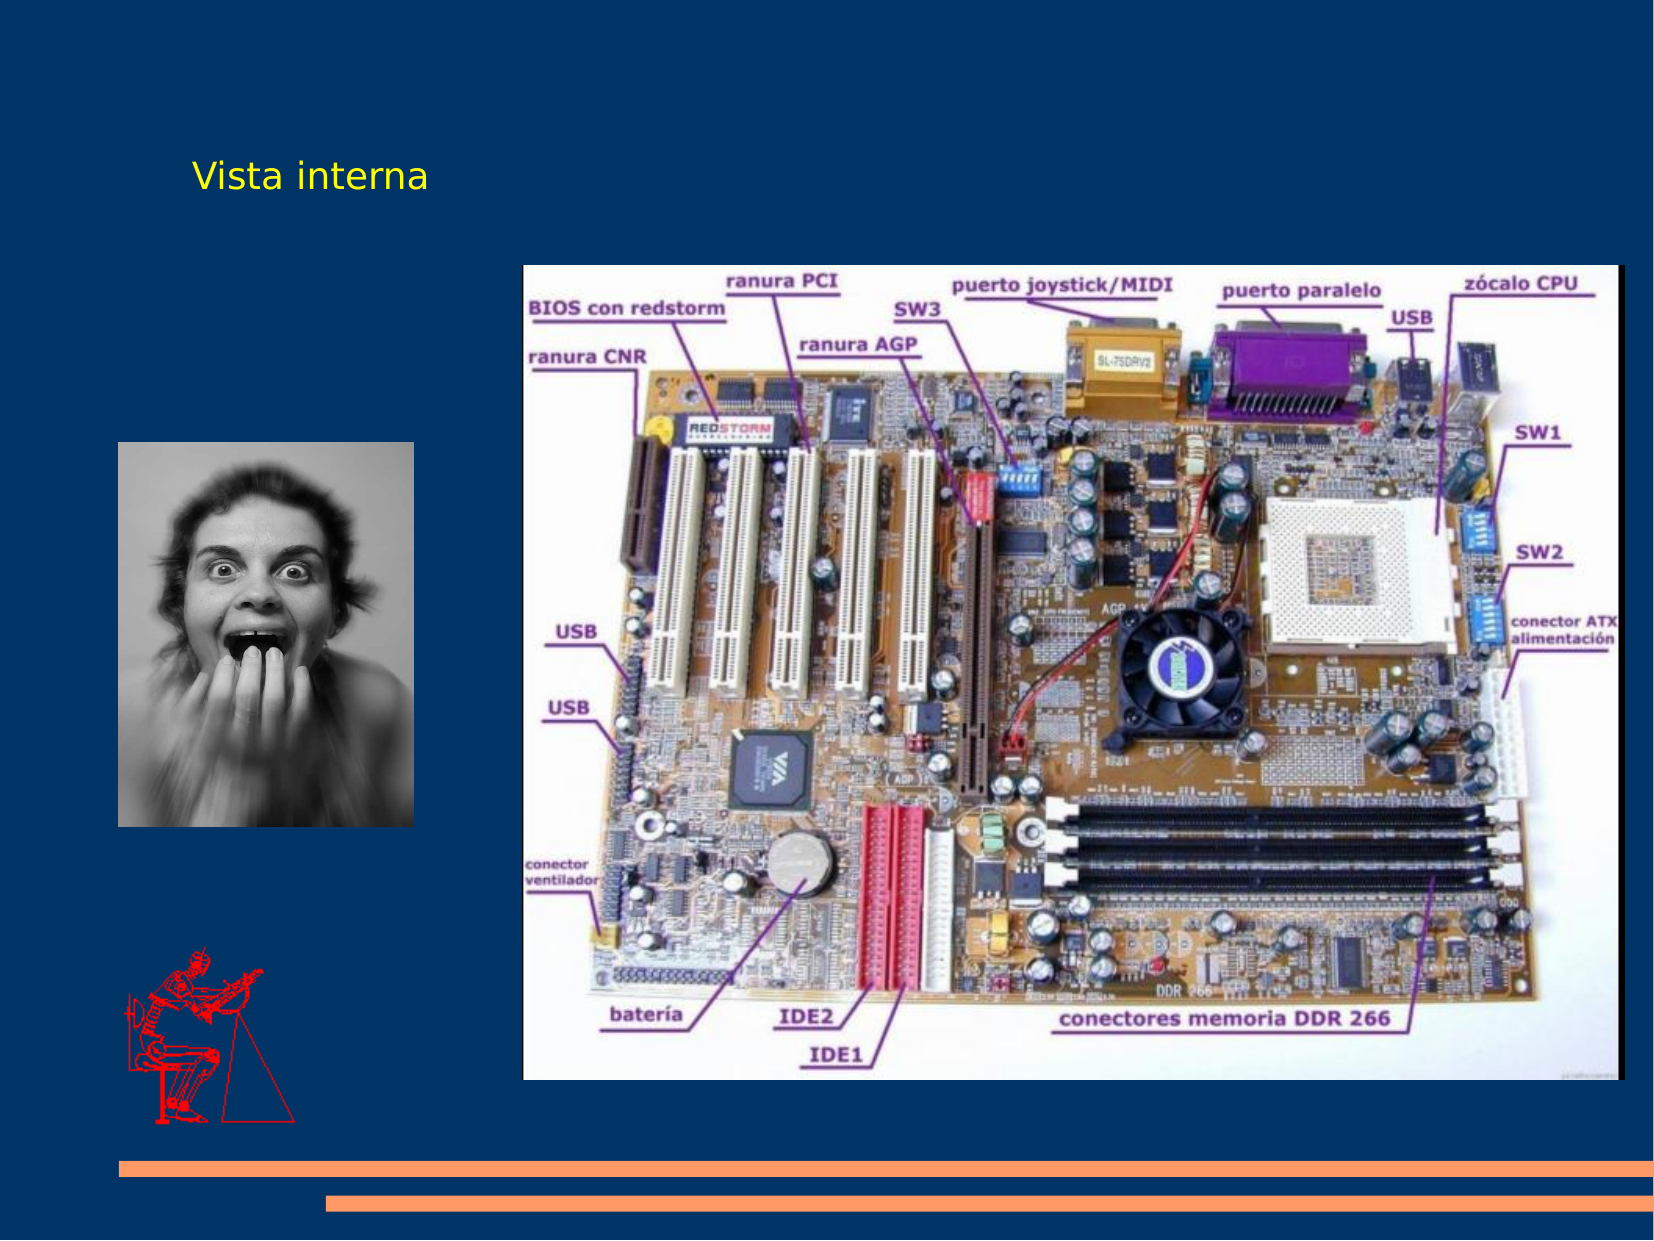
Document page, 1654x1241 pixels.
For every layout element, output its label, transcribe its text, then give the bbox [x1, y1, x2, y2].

picture [522, 265, 1625, 1080]
text_box Vista interna [177, 147, 446, 206]
picture [118, 442, 414, 827]
picture [118, 944, 305, 1137]
